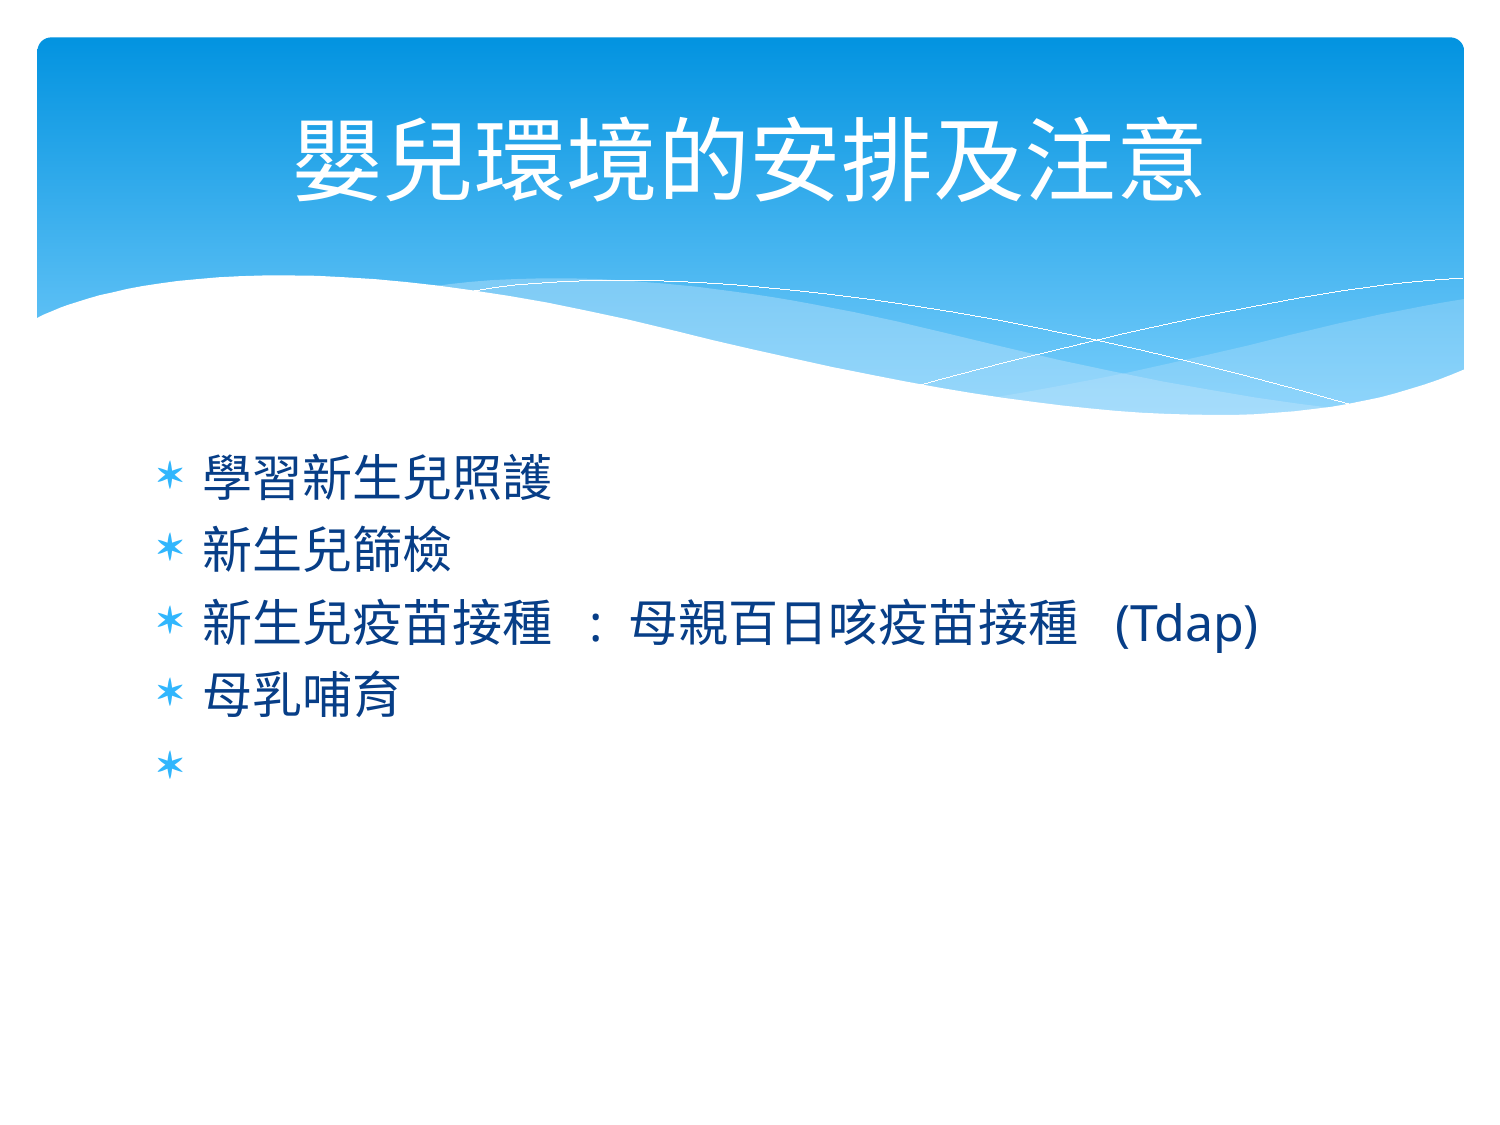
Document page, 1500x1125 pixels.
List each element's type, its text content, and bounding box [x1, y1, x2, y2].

title 嬰兒環境的安排及注意 [75, 55, 1426, 261]
list 學習新生兒照護 新生兒篩檢 新生兒疫苗接種 : 母親百日咳疫苗接種 (Tdap) 母乳哺育 [142, 438, 1359, 1005]
